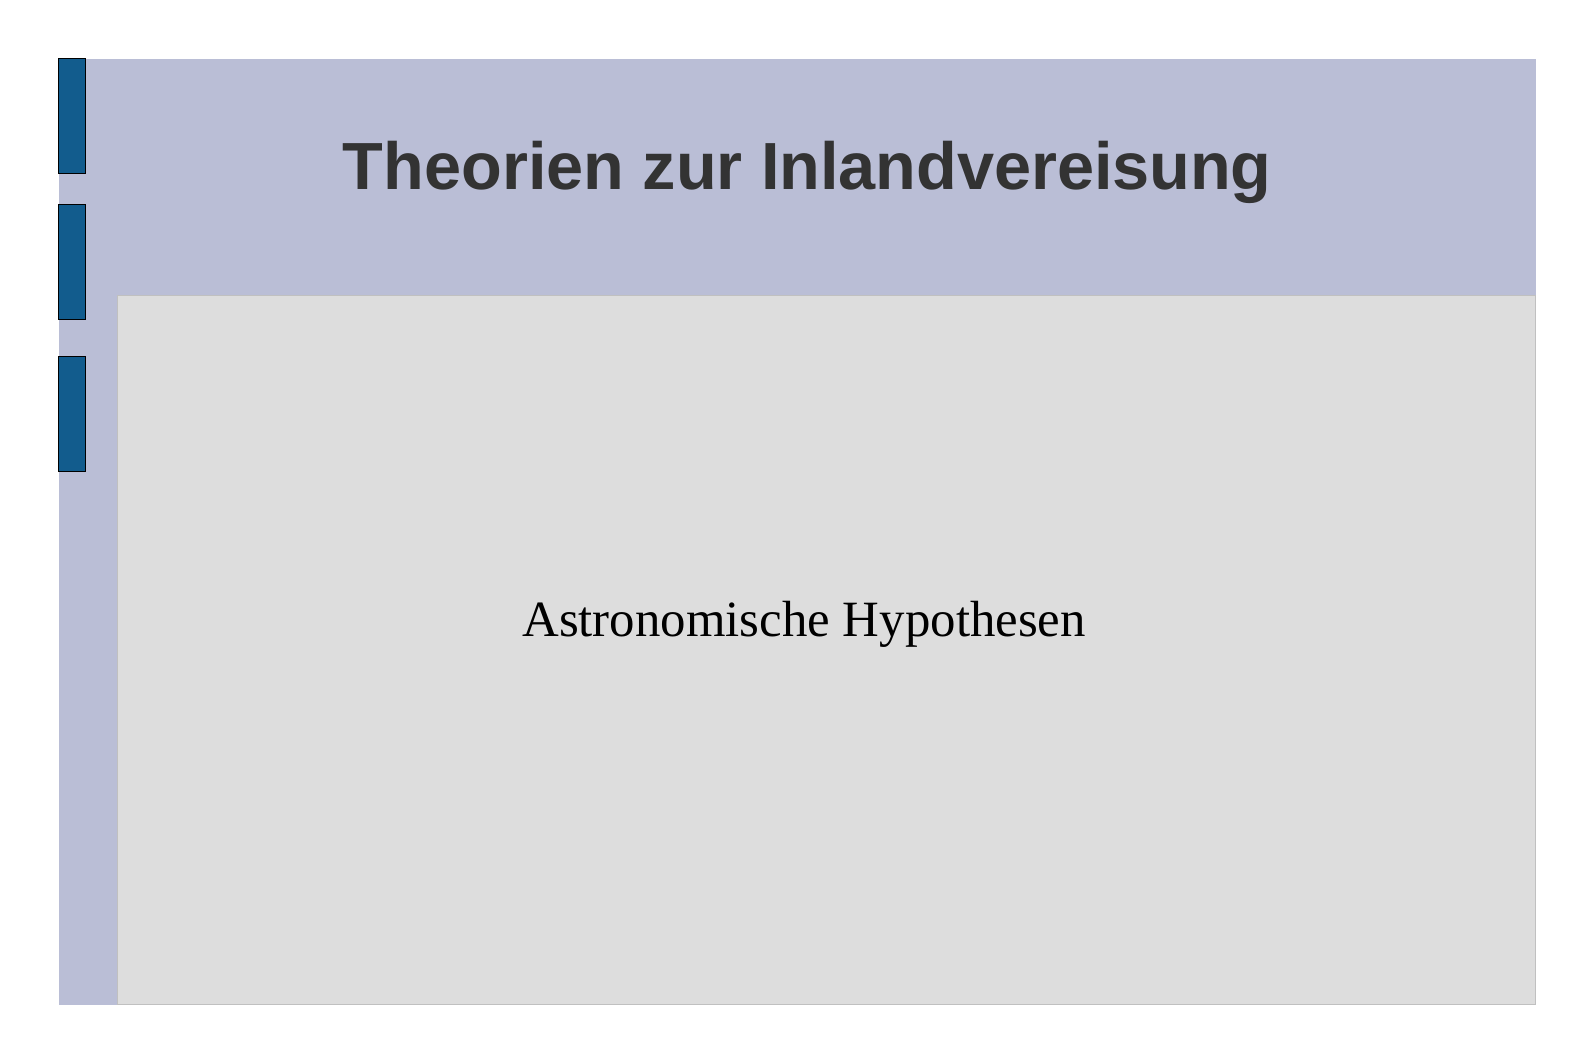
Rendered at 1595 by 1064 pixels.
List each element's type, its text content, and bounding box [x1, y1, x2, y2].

title Theorien zur Inlandvereisung [171, 87, 1433, 247]
subtitle Astronomische Hypothesen [167, 321, 1429, 918]
